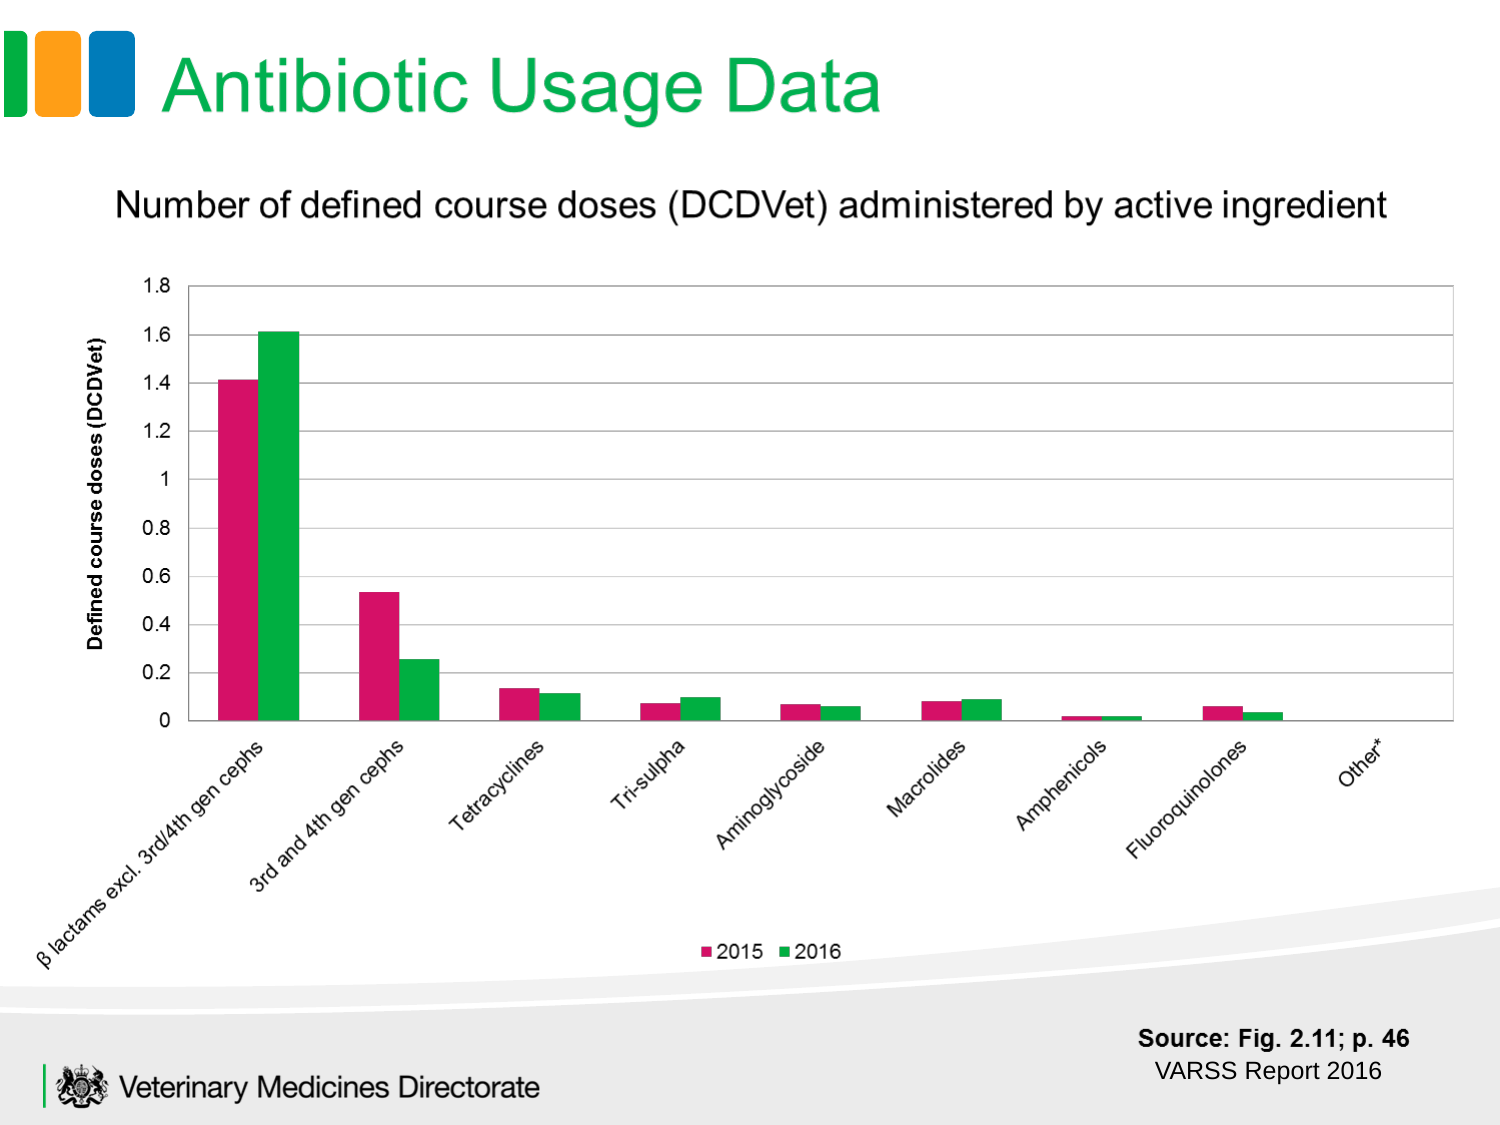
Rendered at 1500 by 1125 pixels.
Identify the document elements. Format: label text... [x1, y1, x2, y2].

text_box VARSS Report 2016 [1139, 1046, 1400, 1093]
picture [0, 16, 1500, 1109]
